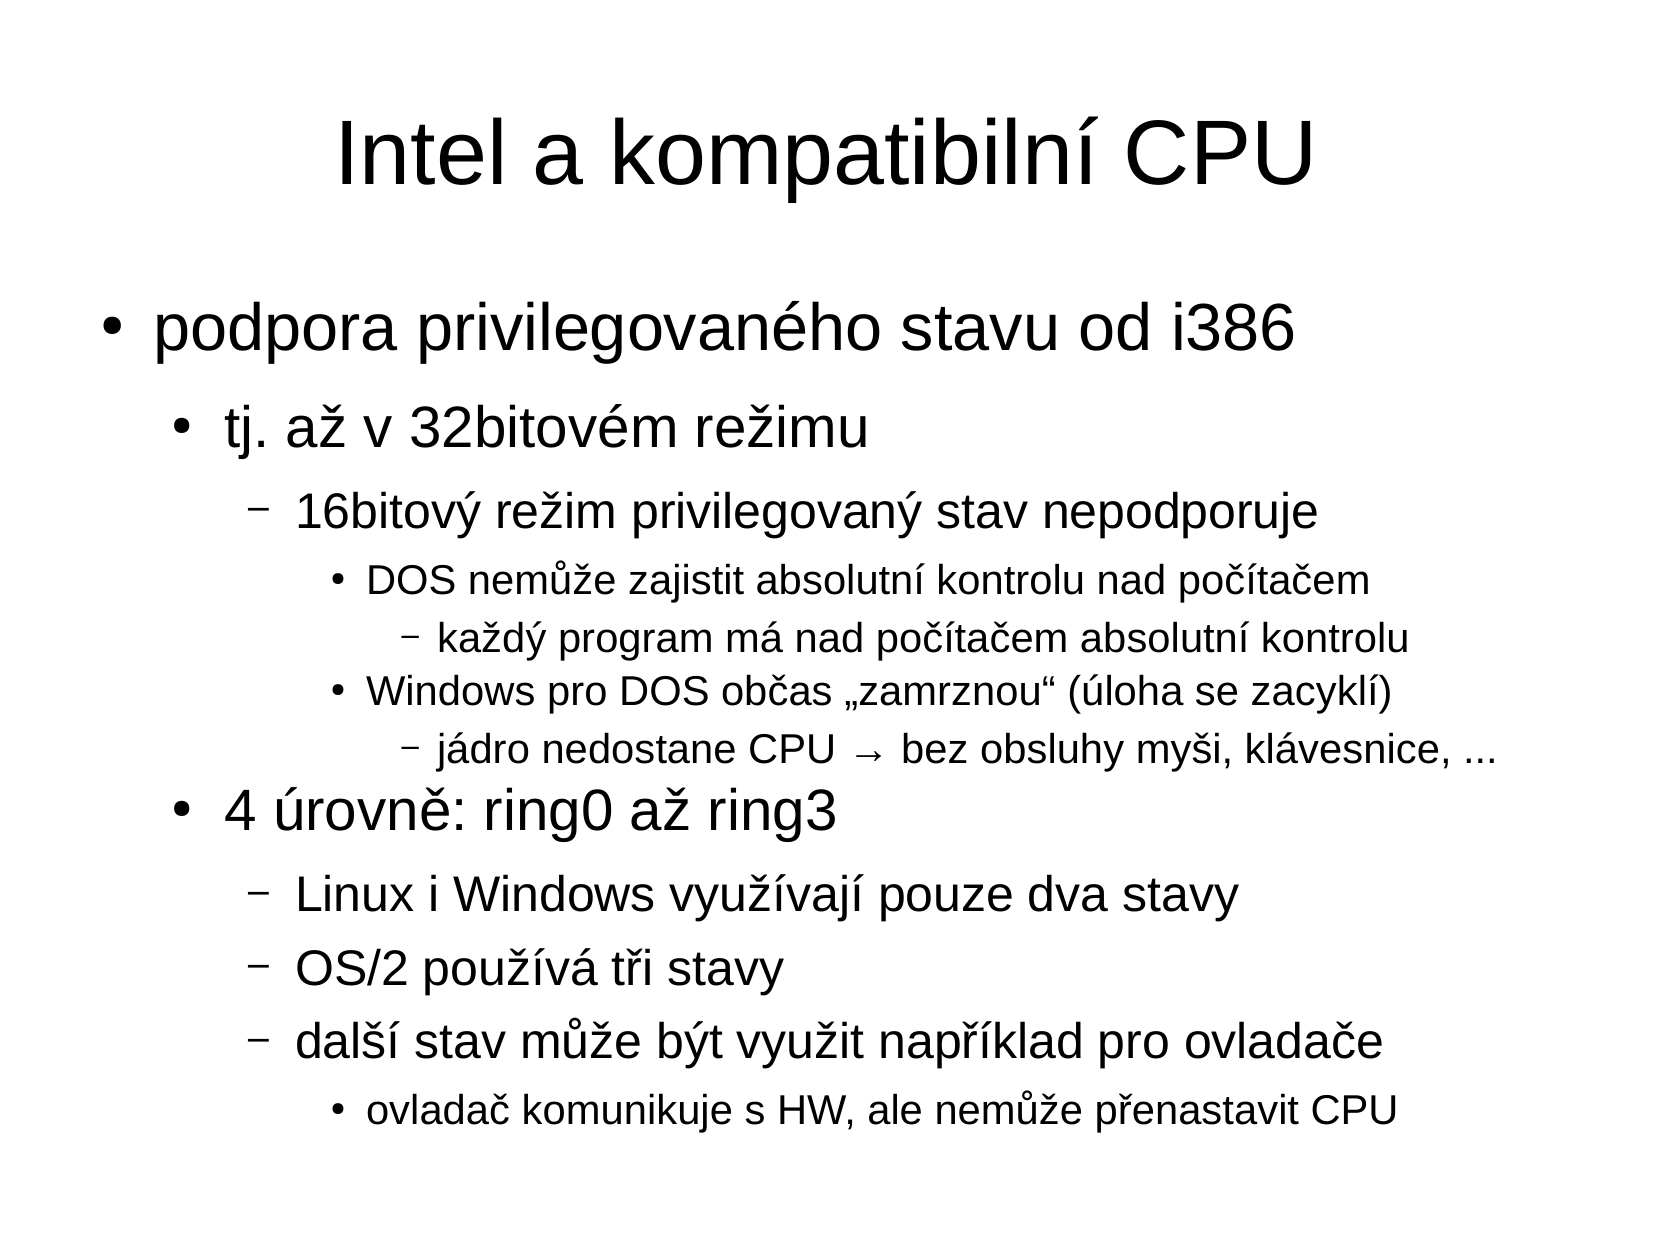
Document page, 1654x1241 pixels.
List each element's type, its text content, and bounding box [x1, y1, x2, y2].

list podpora privilegovaného stavu od i386 tj. až v 32bitovém režimu 16bitový režim privilegovaný stav nepodporuje DOS nemůže zajistit absolutní kontrolu nad počítačem každý program má nad počítačem absolutní kontrolu Windows pro DOS občas „zamrznou“ (úloha se zacyklí) jádro nedostane CPU → bez obsluhy myši, klávesnice, ... 4 úrovně: ring0 až ring3 Linux i Windows využívají pouze dva stavy OS/2 používá tři stavy další stav může být využit například pro ovladače ovladač komunikuje s HW, ale nemůže přenastavit CPU [82, 290, 1571, 1135]
title Intel a kompatibilní CPU [82, 56, 1571, 250]
